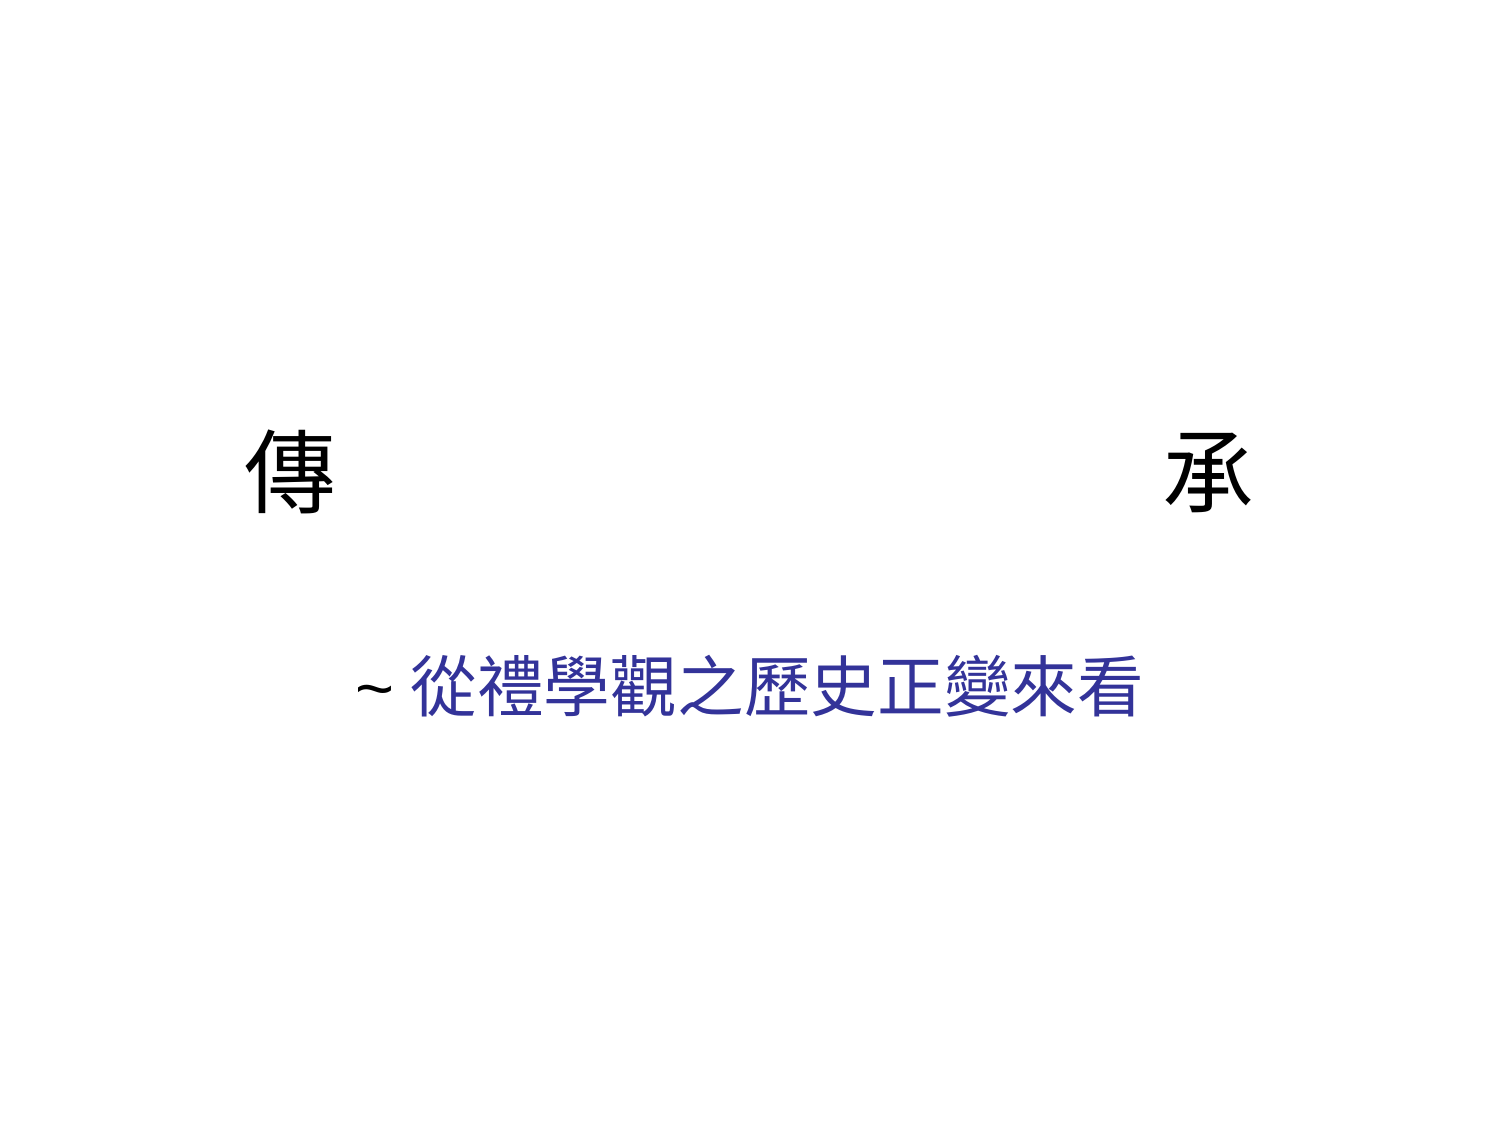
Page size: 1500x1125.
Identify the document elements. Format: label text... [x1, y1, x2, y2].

text_box ~從禮學觀之歷史正變來看 [225, 637, 1276, 926]
title 傳 承 [112, 349, 1388, 591]
